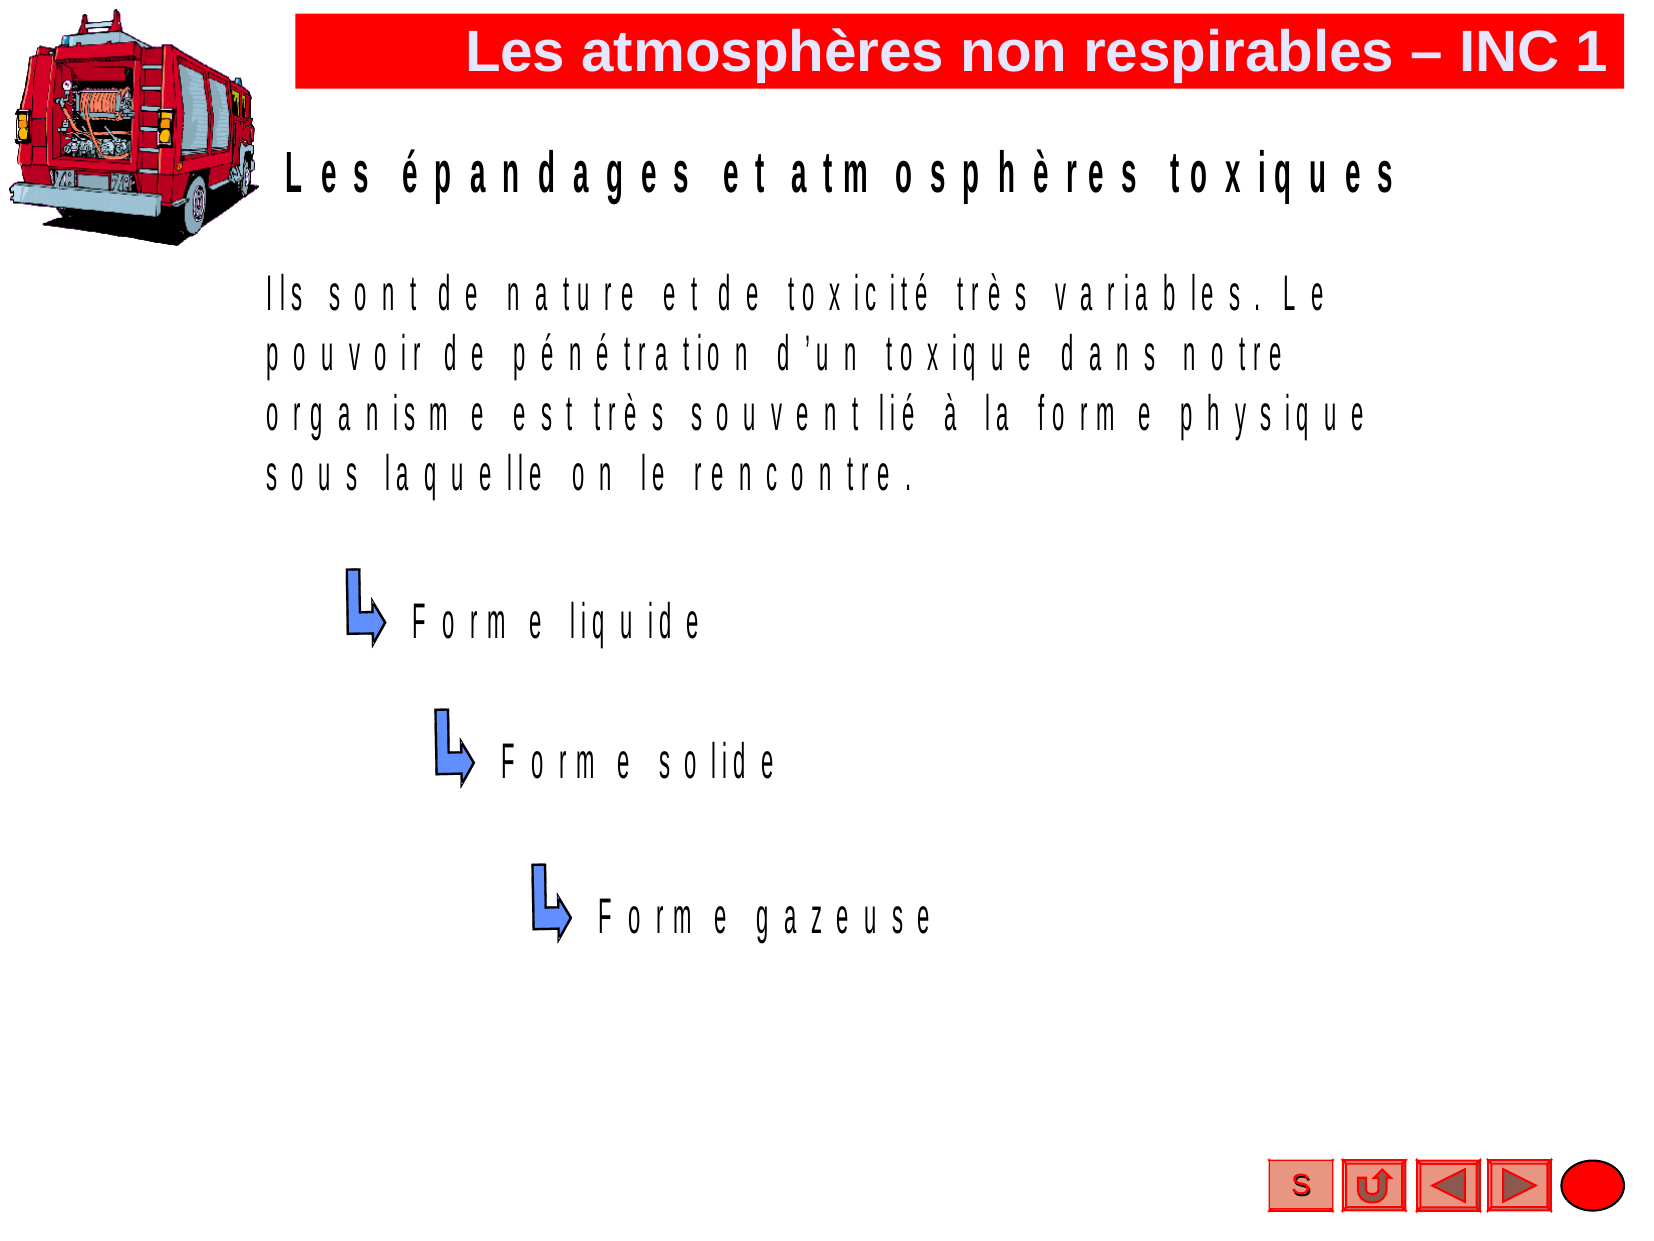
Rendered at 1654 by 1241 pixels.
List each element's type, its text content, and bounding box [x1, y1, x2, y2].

picture [531, 863, 983, 975]
picture [345, 568, 798, 680]
picture [434, 708, 886, 820]
picture [8, 8, 1447, 532]
text_box [1561, 1160, 1625, 1211]
text_box Les atmosphères non respirables – INC 1 [295, 13, 1625, 89]
